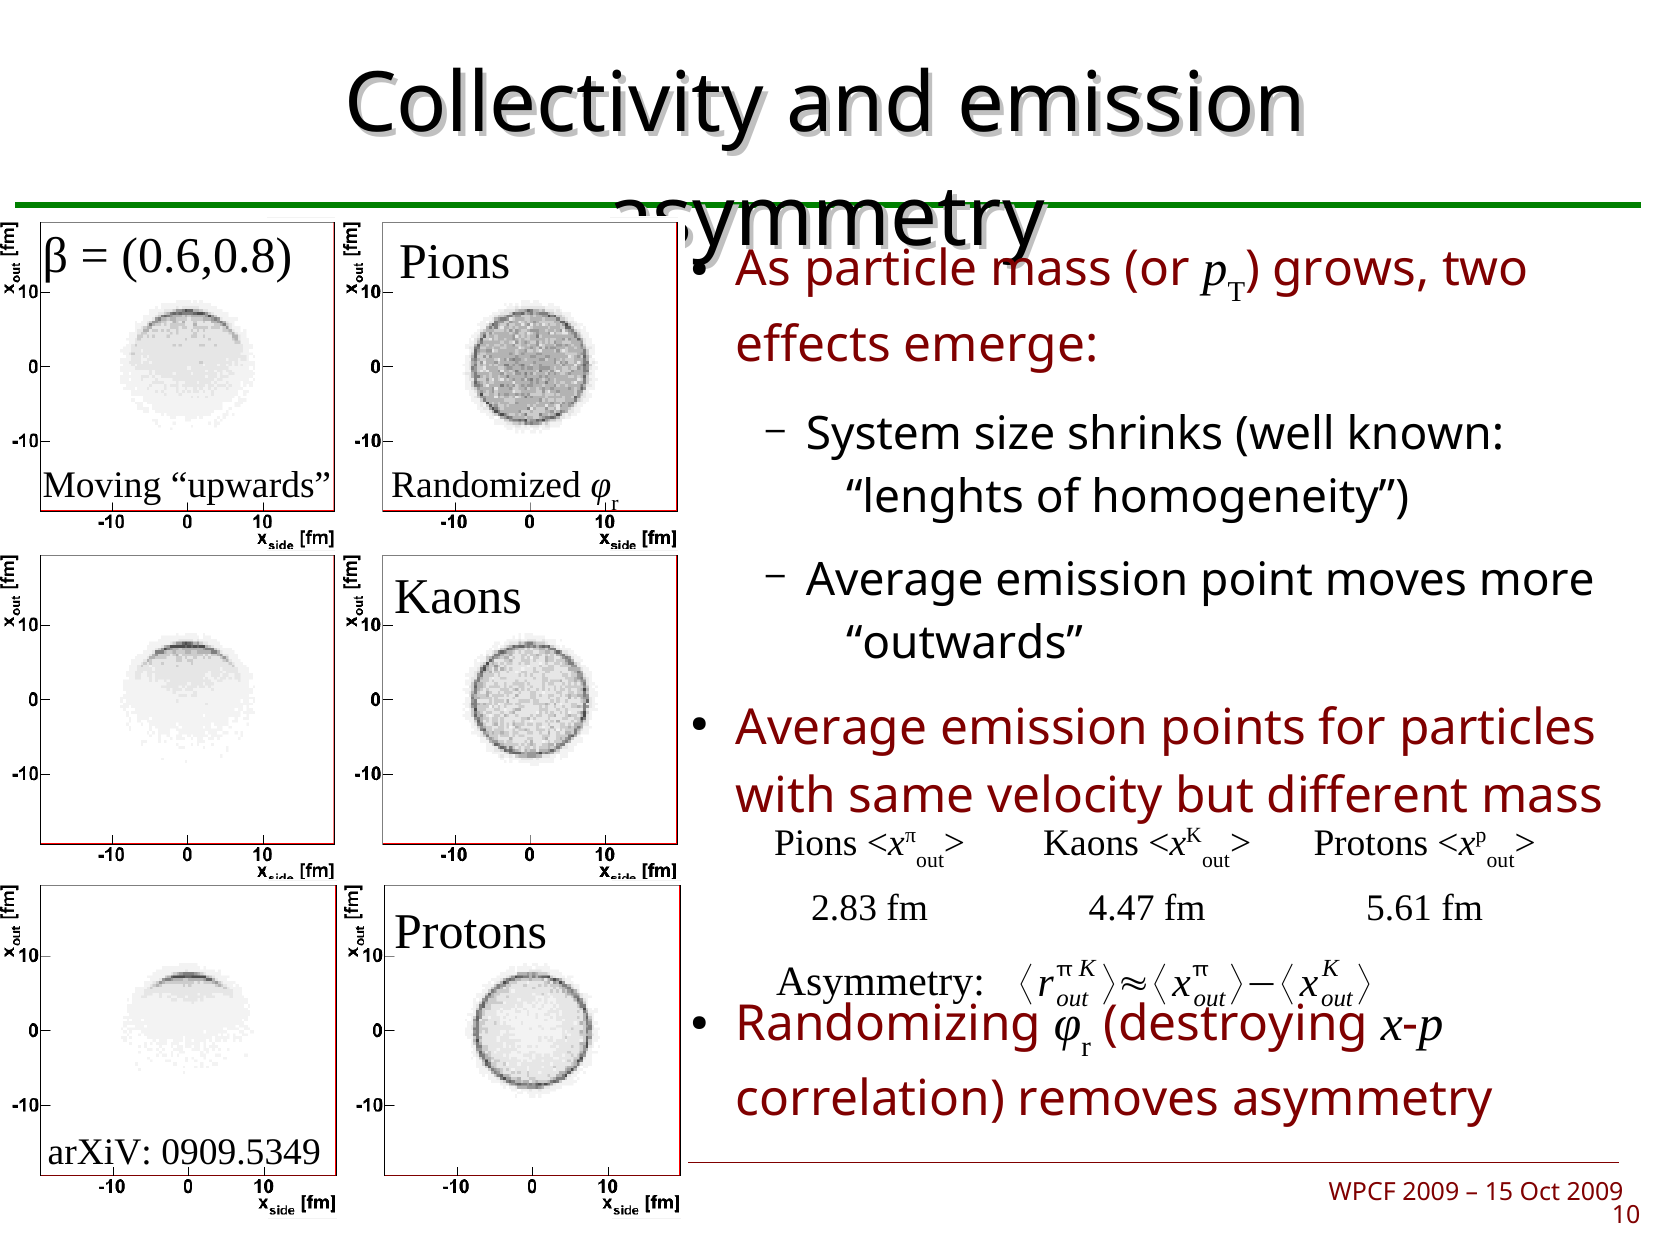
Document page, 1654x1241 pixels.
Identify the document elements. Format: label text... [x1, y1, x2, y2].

text_box β = (0.6,0.8) [42, 227, 293, 284]
title Collectivity and emission asymmetry [119, 52, 1532, 232]
list As particle mass (or pT) grows, two effects emerge: System size shrinks (well known: “lenghts of homogeneity”) Average emission point moves more “outwards” Average emission points for particles with same velocity but different mass Randomizing φr (destroying x-p correlation) removes asymmetry [675, 232, 1620, 1150]
text_box Protons [394, 903, 548, 959]
text_box Asymmetry: [775, 958, 984, 1005]
text_box arXiV: 0909.5349 [47, 1131, 322, 1173]
table_header Pions <xπout> [731, 814, 1008, 880]
table_cell 5.61 fm [1286, 880, 1564, 937]
table_cell 4.47 fm [1008, 880, 1286, 937]
table_header Kaons <xKout> [1008, 814, 1286, 880]
text_box Moving “upwards” [42, 464, 332, 506]
text_box Kaons [394, 569, 522, 625]
table_cell 2.83 fm [731, 880, 1008, 937]
text_box Randomized φr [391, 464, 619, 515]
chart [1013, 953, 1378, 1012]
text_box Pions [399, 234, 511, 290]
picture [0, 216, 688, 1221]
table_header Protons <xpout> [1286, 814, 1564, 880]
